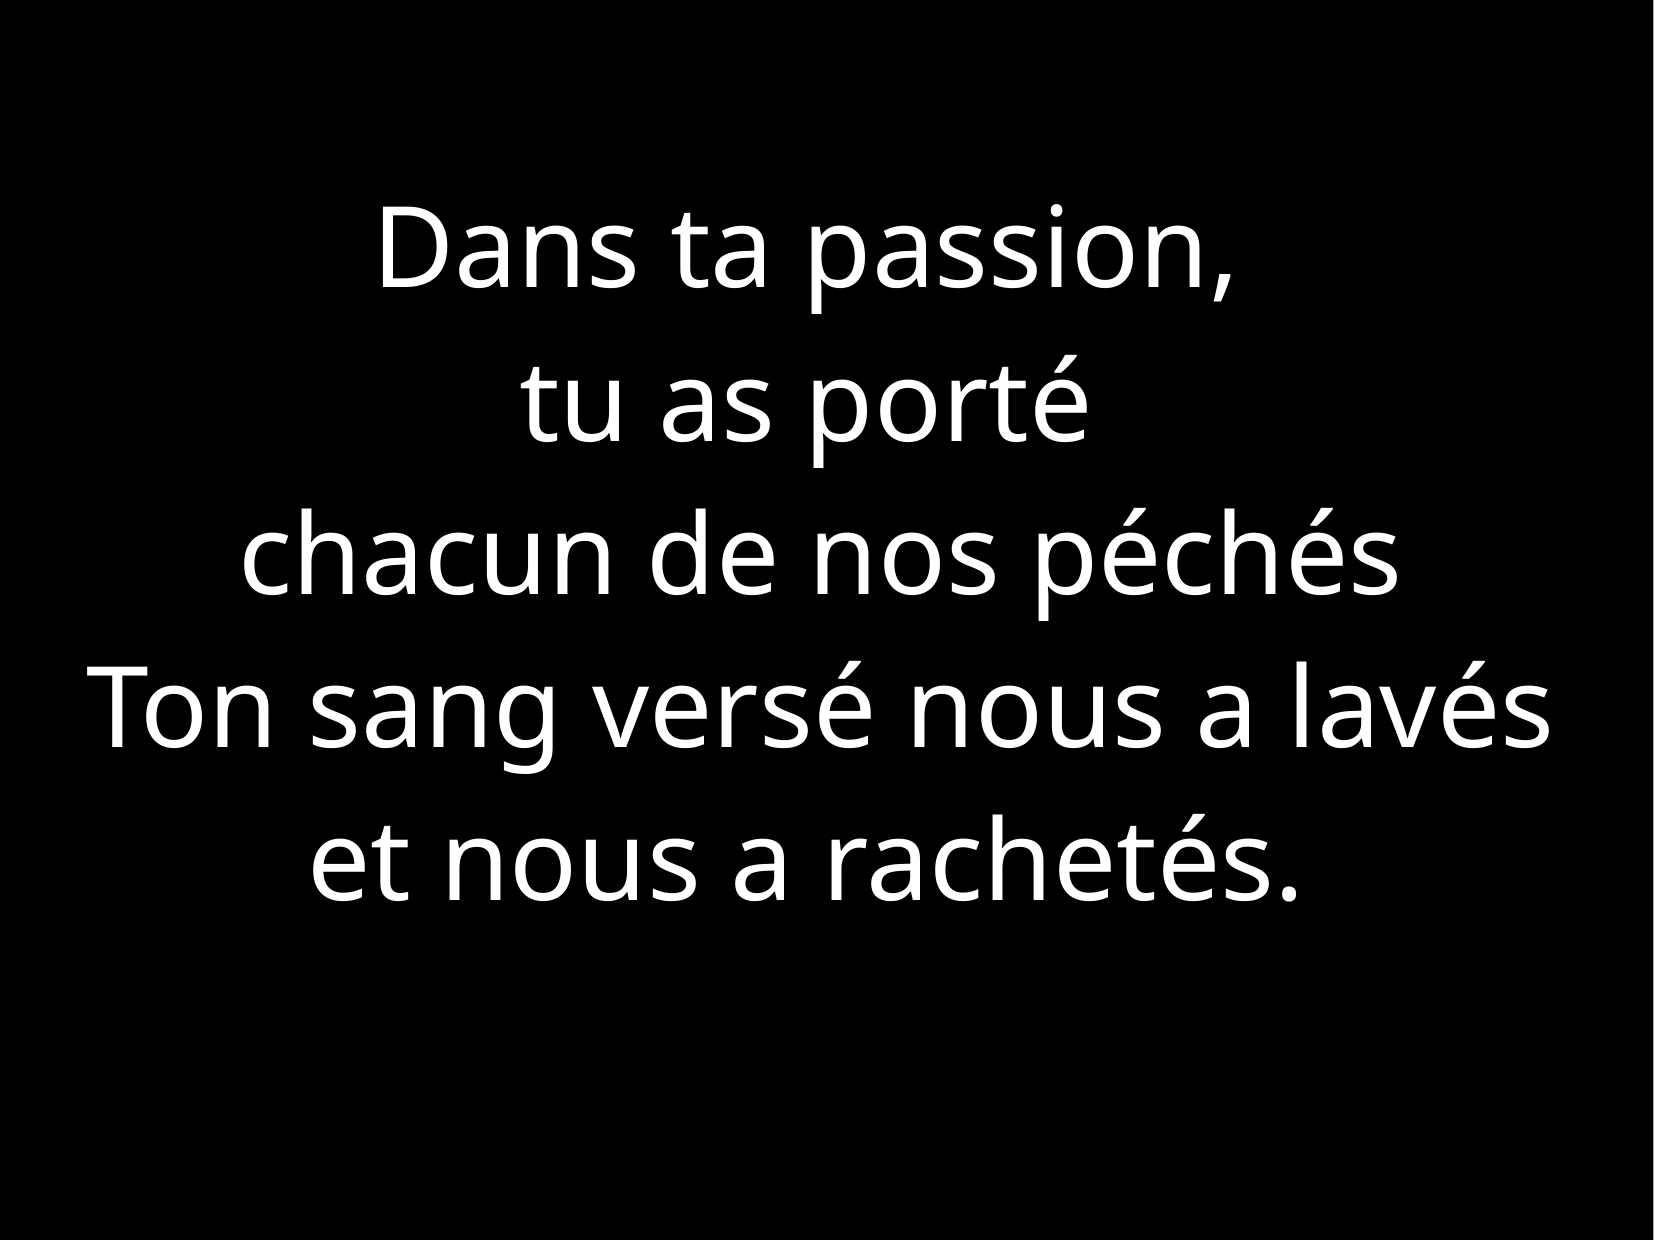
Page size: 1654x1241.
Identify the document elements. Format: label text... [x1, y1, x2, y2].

subtitle Dans ta passion, tu as porté chacun de nos péchés Ton sang versé nous a lavés et nous a rachetés. [47, 0, 1595, 1241]
